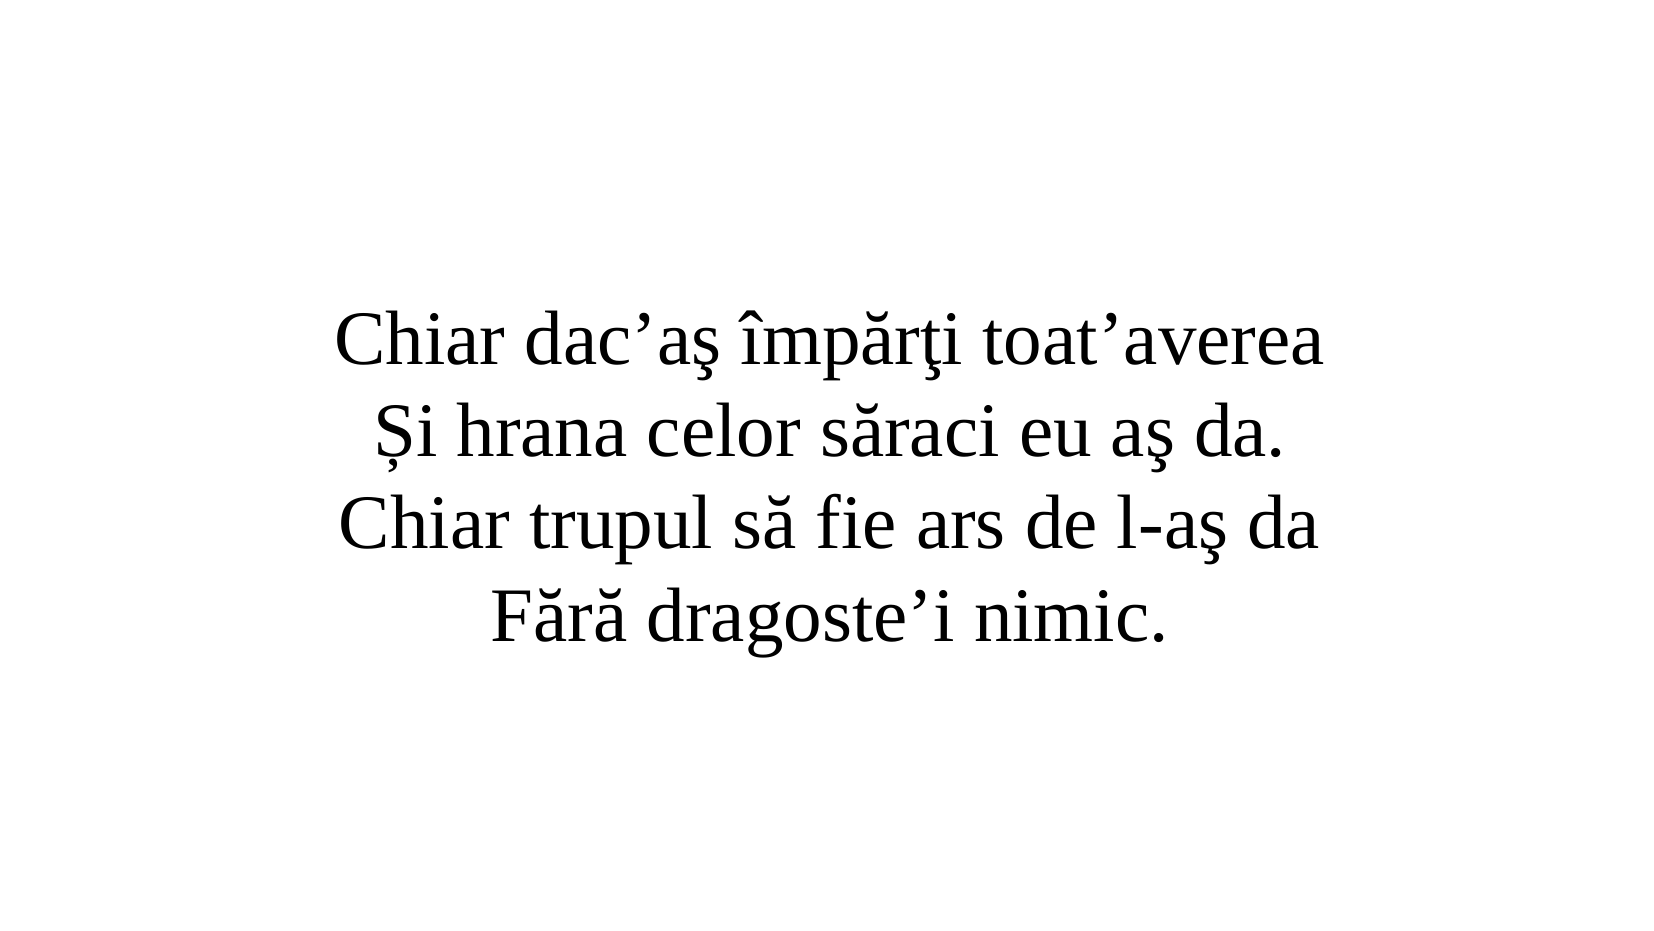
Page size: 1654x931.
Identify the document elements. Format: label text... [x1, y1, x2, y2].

subtitle Chiar dac’aş împărţi toat’averea Și hrana celor săraci eu aş da. Chiar trupul să fie ars de l-aş da Fără dragoste’i nimic. [0, 279, 1654, 690]
